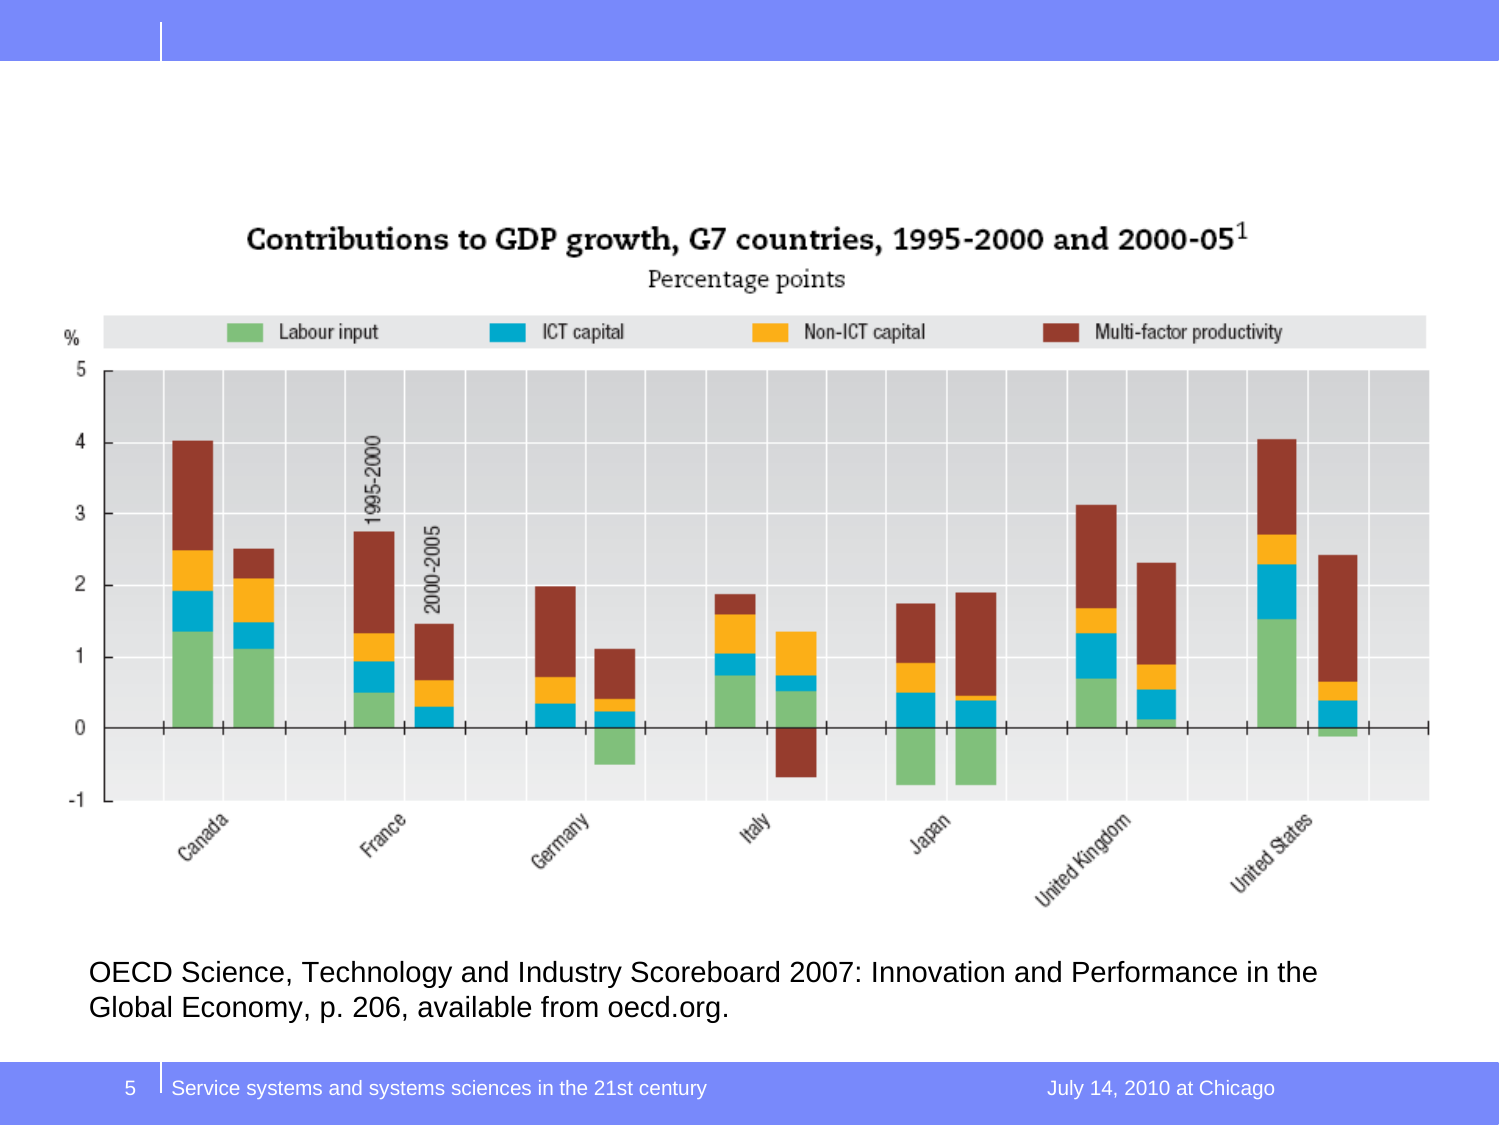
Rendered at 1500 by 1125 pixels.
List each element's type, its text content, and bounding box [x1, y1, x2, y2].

text_box OECD Science, Technology and Industry Scoreboard 2007: Innovation and Performance in the Global Economy, p. 206, available from oecd.org. [73, 945, 1427, 1031]
picture [57, 214, 1442, 909]
